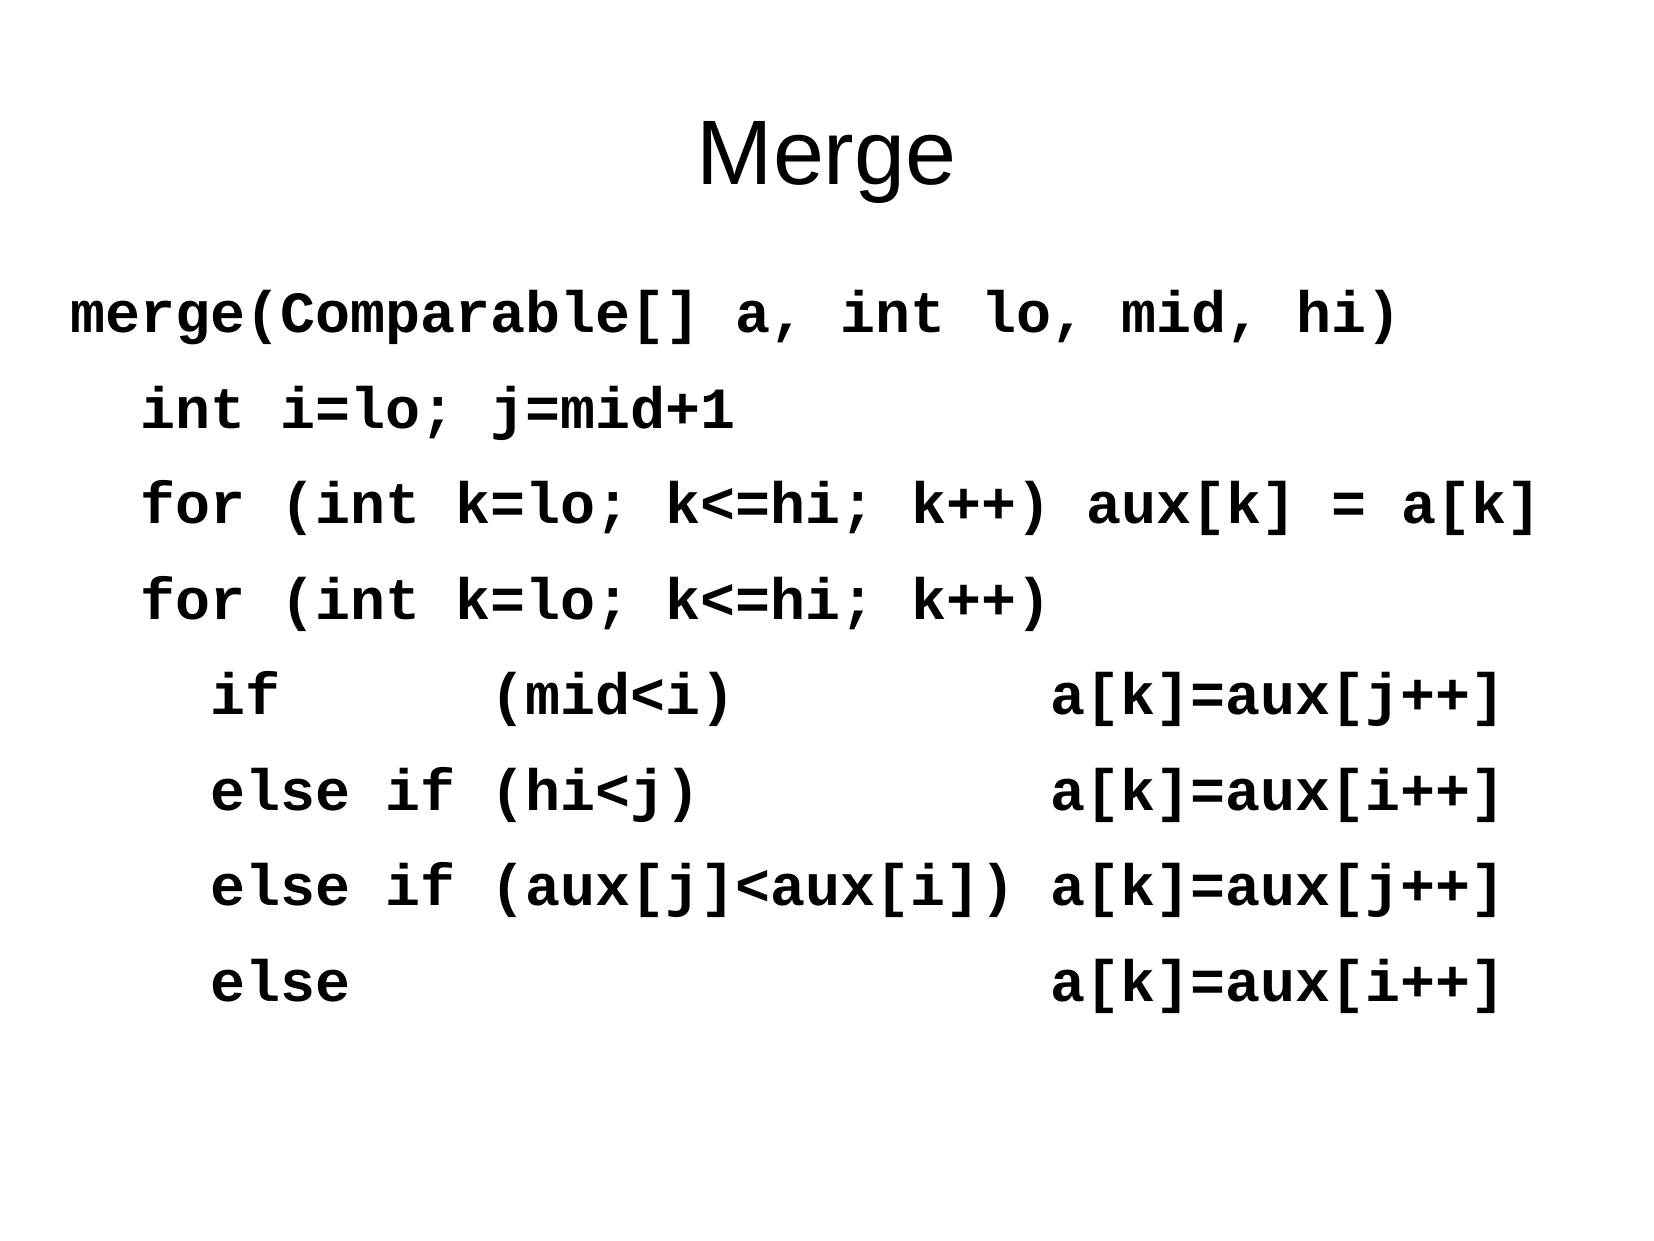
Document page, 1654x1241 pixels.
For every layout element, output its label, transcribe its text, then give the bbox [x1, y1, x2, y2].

title Merge [82, 49, 1571, 257]
list merge(Comparable[] a, int lo, mid, hi) int i=lo; j=mid+1 for (int k=lo; k<=hi; k++) aux[k] = a[k] for (int k=lo; k<=hi; k++) if (mid<i) a[k]=aux[j++] else if (hi<j) a[k]=aux[i++] else if (aux[j]<aux[i]) a[k]=aux[j++] else a[k]=aux[i++] [70, 284, 1654, 1103]
